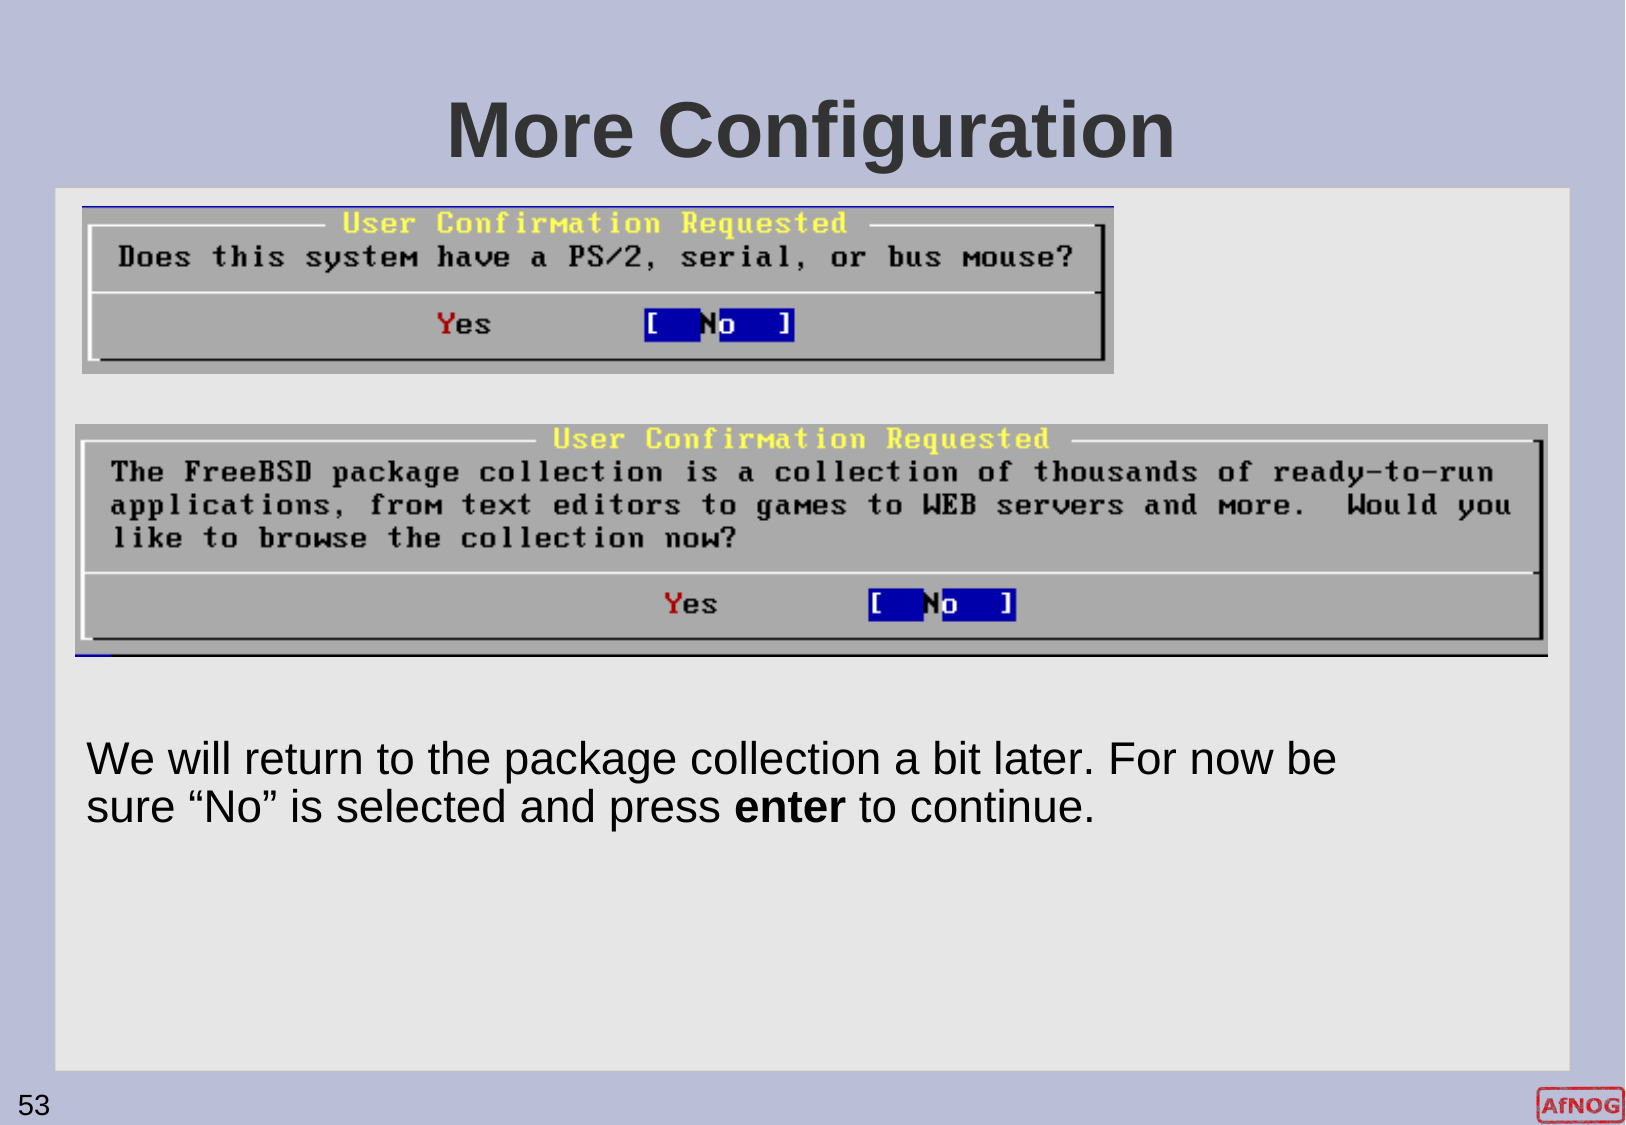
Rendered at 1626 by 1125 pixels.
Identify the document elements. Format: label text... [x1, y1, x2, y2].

picture [1535, 1085, 1626, 1125]
text_box We will return to the package collection a bit later. For now be sure “No” is selected and press enter to continue. [71, 724, 1401, 841]
picture [82, 206, 1114, 374]
picture [75, 424, 1548, 657]
title More Configuration [54, 44, 1571, 215]
